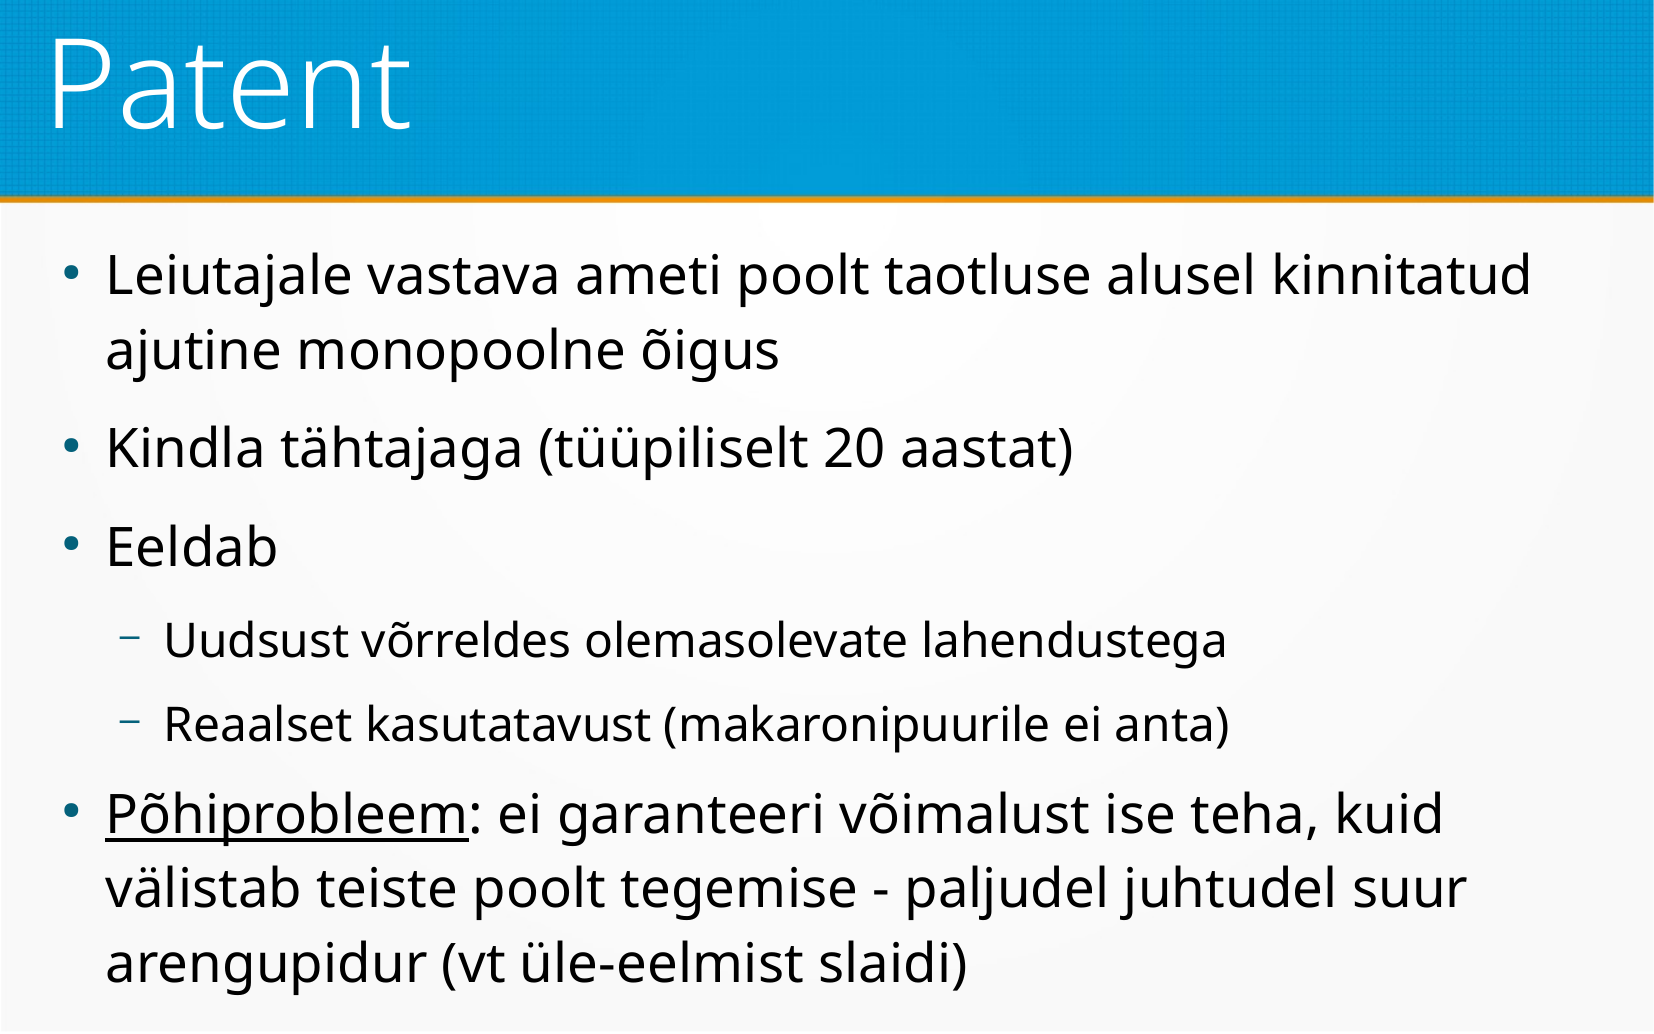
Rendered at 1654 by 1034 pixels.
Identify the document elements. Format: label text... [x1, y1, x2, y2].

list Leiutajale vastava ameti poolt taotluse alusel kinnitatud ajutine monopoolne õigus Kindla tähtajaga (tüüpiliselt 20 aastat) Eeldab Uudsust võrreldes olemasolevate lahendustega Reaalset kasutatavust (makaronipuurile ei anta) Põhiprobleem: ei garanteeri võimalust ise teha, kuid välistab teiste poolt tegemise - paljudel juhtudel suur arengupidur (vt üle-eelmist slaidi) [47, 236, 1607, 1002]
picture [0, 195, 1654, 1034]
title Patent [43, 0, 1619, 166]
